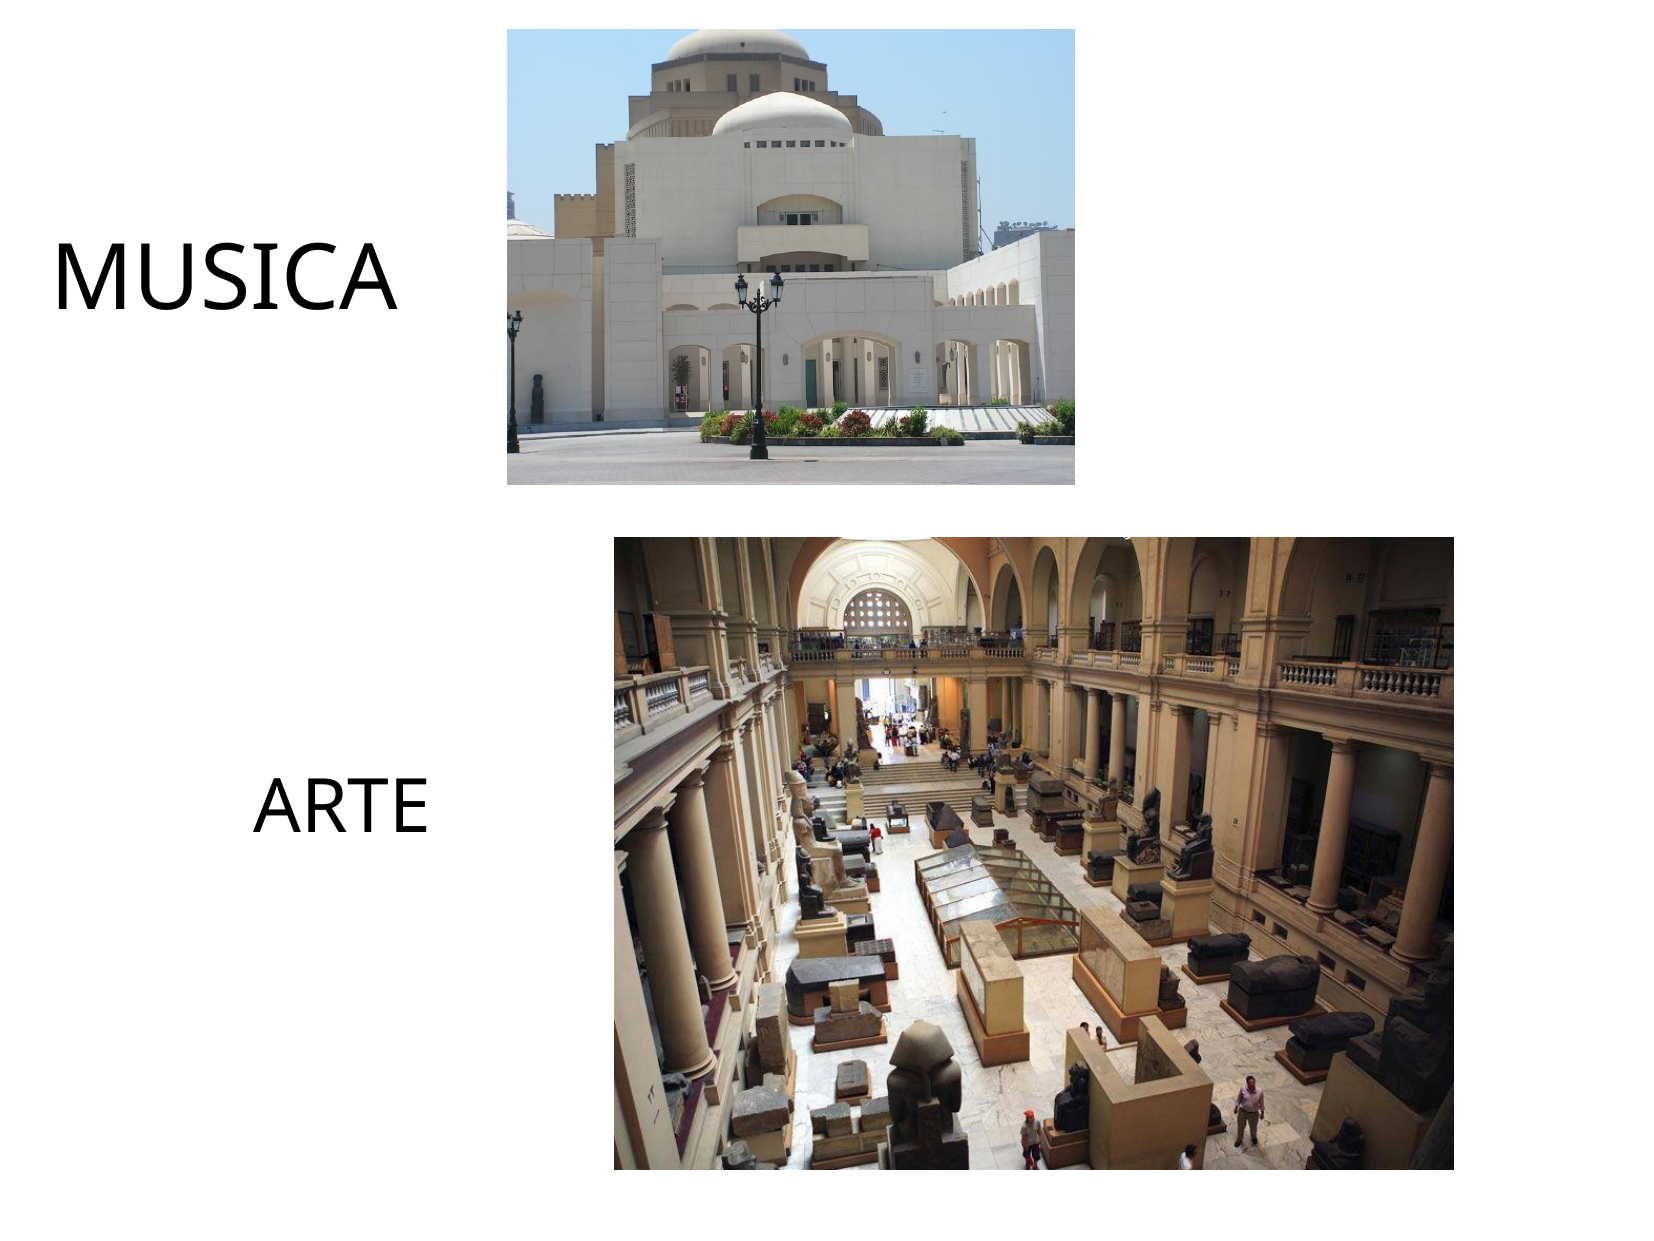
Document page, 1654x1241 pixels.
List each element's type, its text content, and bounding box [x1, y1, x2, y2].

title MUSICA [0, 170, 507, 378]
picture [507, 29, 1075, 485]
picture [614, 537, 1454, 1170]
text_box ARTE [118, 744, 567, 863]
